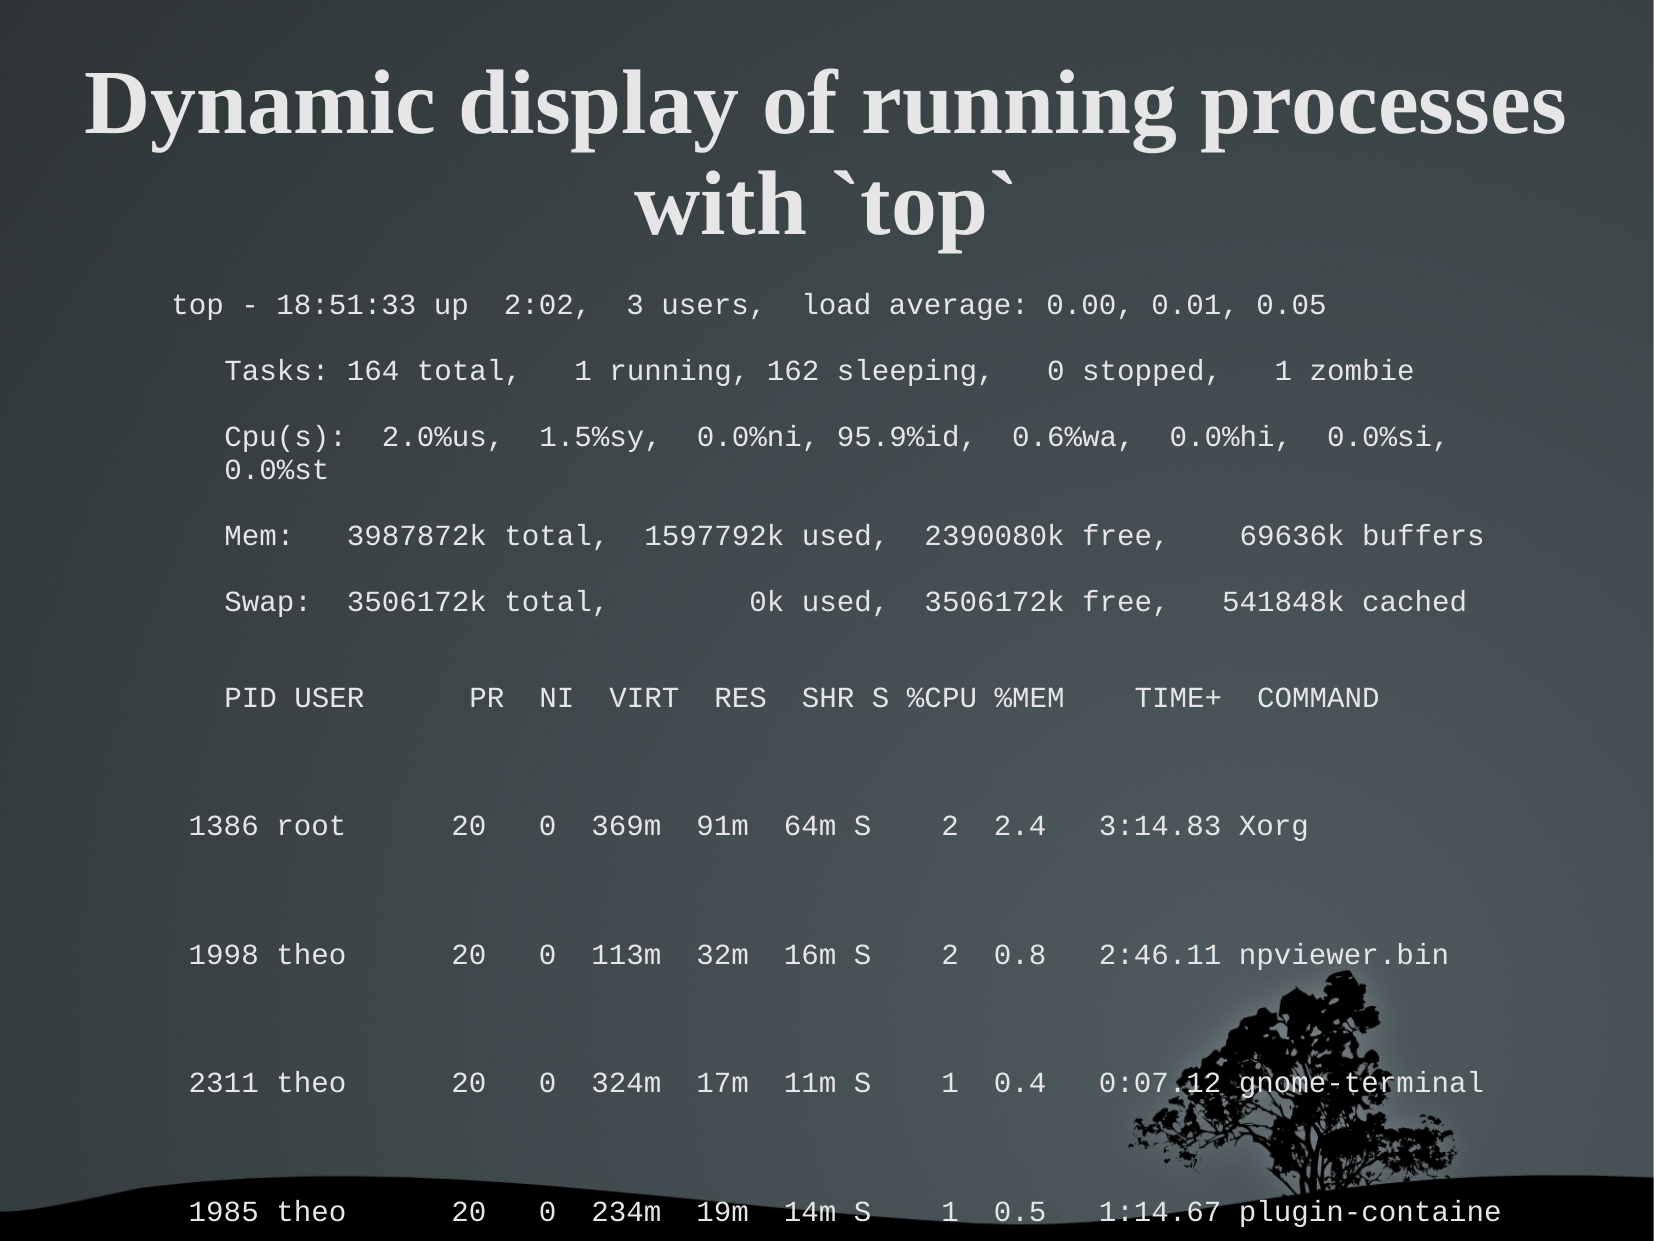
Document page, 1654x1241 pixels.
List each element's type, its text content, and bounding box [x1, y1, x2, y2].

title Dynamic display of running processes with `top` [82, 33, 1571, 273]
picture [0, 0, 1654, 1241]
list top - 18:51:33 up 2:02, 3 users, load average: 0.00, 0.01, 0.05 Tasks: 164 total, 1 running, 162 sleeping, 0 stopped, 1 zombie Cpu(s): 2.0%us, 1.5%sy, 0.0%ni, 95.9%id, 0.6%wa, 0.0%hi, 0.0%si, 0.0%st Mem: 3987872k total, 1597792k used, 2390080k free, 69636k buffers Swap: 3506172k total, 0k used, 3506172k free, 541848k cached PID USER PR NI VIRT RES SHR S %CPU %MEM TIME+ COMMAND 1386 root 20 0 369m 91m 64m S 2 2.4 3:14.83 Xorg 1998 theo 20 0 113m 32m 16m S 2 0.8 2:46.11 npviewer.bin 2311 theo 20 0 324m 17m 11m S 1 0.4 0:07.12 gnome-terminal 1985 theo 20 0 234m 19m 14m S 1 0.5 1:14.67 plugin-containe [82, 290, 1571, 1195]
